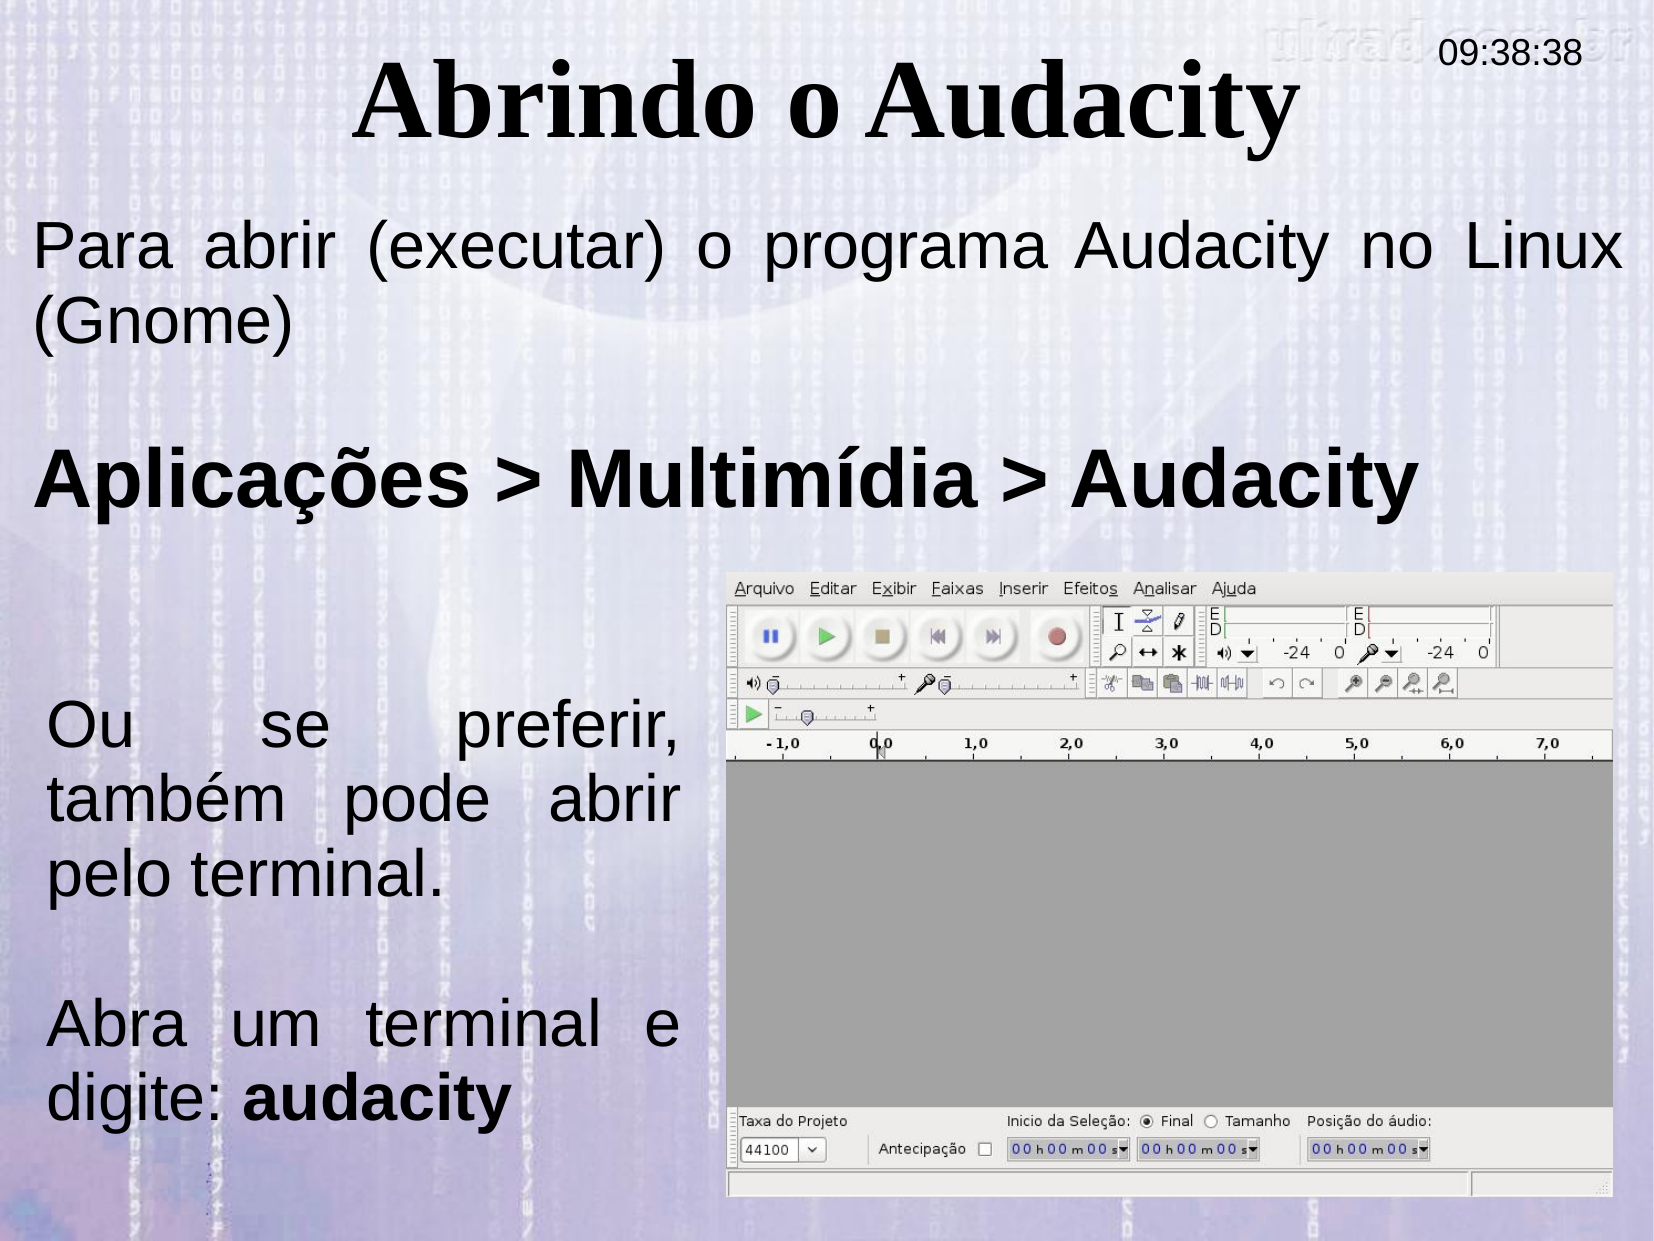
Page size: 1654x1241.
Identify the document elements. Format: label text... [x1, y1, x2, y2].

text_box Abrindo o Audacity [29, 29, 1625, 191]
picture [0, 0, 1654, 1241]
text_box Ou se preferir, também pode abrir pelo terminal. Abra um terminal e digite: audacity [31, 679, 697, 1143]
text_box 12:04:16 [1423, 23, 1631, 94]
text_box Para abrir (executar) o programa Audacity no Linux (Gnome) Aplicações > Multimídia > Audacity [17, 200, 1641, 551]
